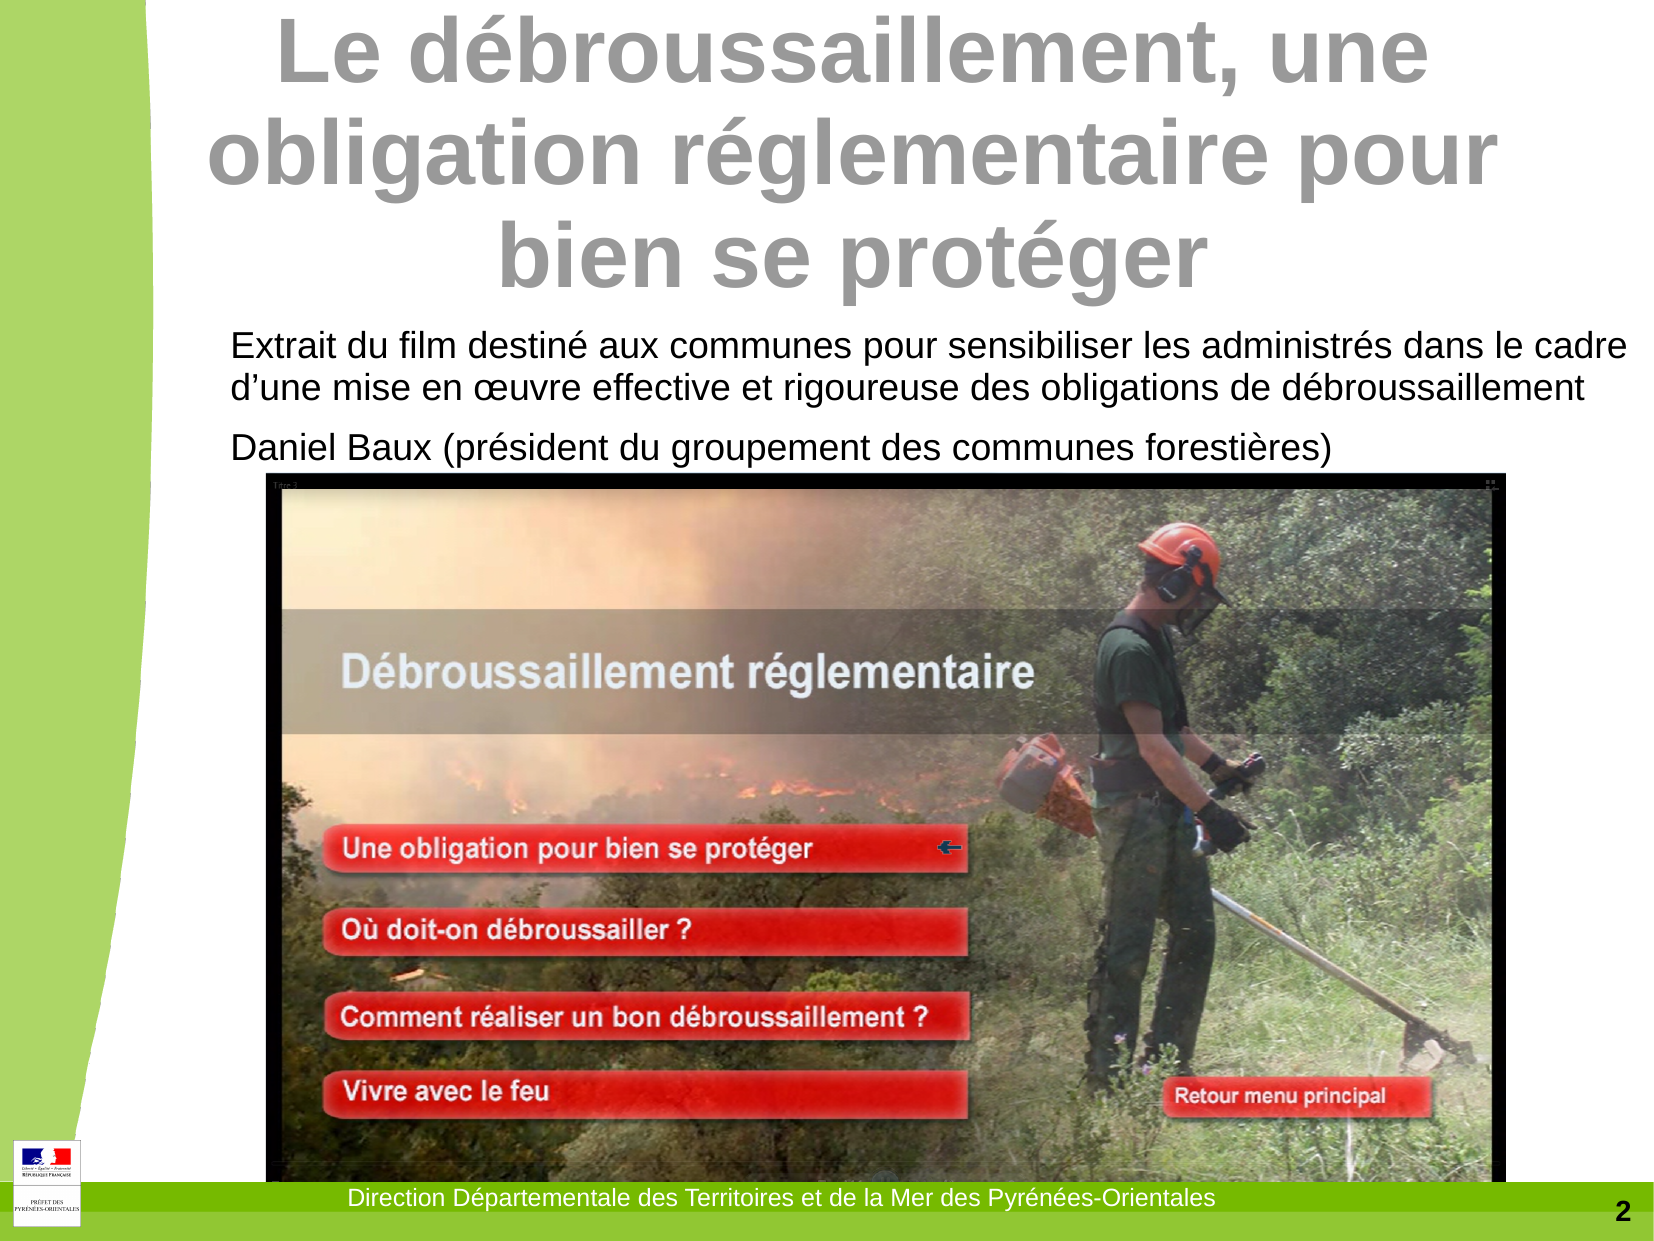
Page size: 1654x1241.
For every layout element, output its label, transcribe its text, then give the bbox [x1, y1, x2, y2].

title Le débroussaillement, une obligation réglementaire pour bien se protéger [136, 0, 1571, 307]
picture [0, 0, 1654, 1241]
list Extrait du film destiné aux communes pour sensibiliser les administrés dans le cadre d’une mise en œuvre effective et rigoureuse des obligations de débroussaillement Daniel Baux (président du groupement des communes forestières) [88, 324, 1654, 469]
